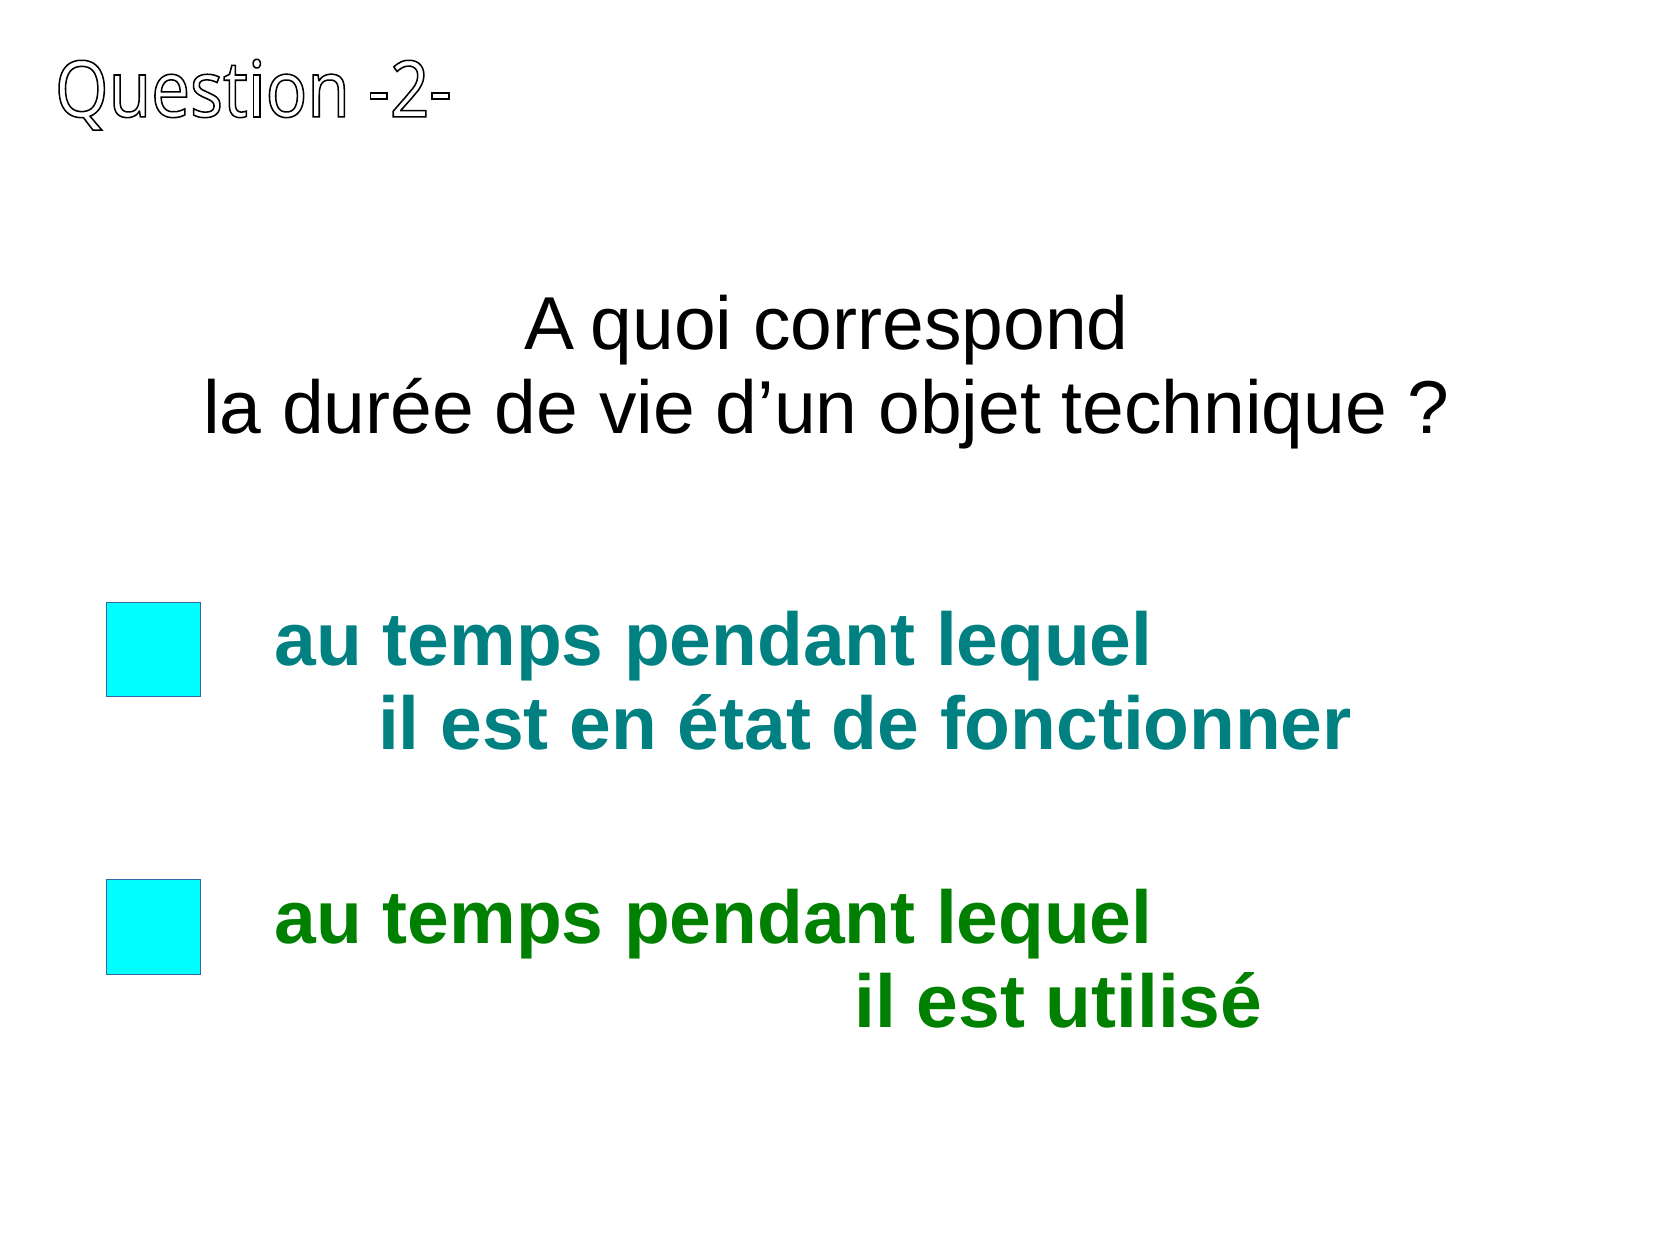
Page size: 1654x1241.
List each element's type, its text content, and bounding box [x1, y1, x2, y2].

text_box Question -2- [269, 74, 304, 118]
text_box Question -2- [193, 74, 220, 118]
text_box Question -2- [393, 60, 426, 117]
text_box Question -2- [224, 65, 247, 118]
text_box Question -2- [313, 74, 345, 117]
title A quoi correspond la durée de vie d’un objet technique ? [82, 261, 1571, 470]
text_box Question -2- [59, 60, 105, 131]
text_box au temps pendant lequel il est utilisé [259, 868, 1548, 1093]
text_box Question -2- [154, 74, 187, 118]
text_box [106, 602, 201, 697]
text_box [106, 879, 201, 975]
text_box au temps pendant lequel il est en état de fonctionner [259, 590, 1571, 774]
text_box Question -2- [114, 75, 146, 118]
text_box Question -2- [253, 75, 260, 117]
